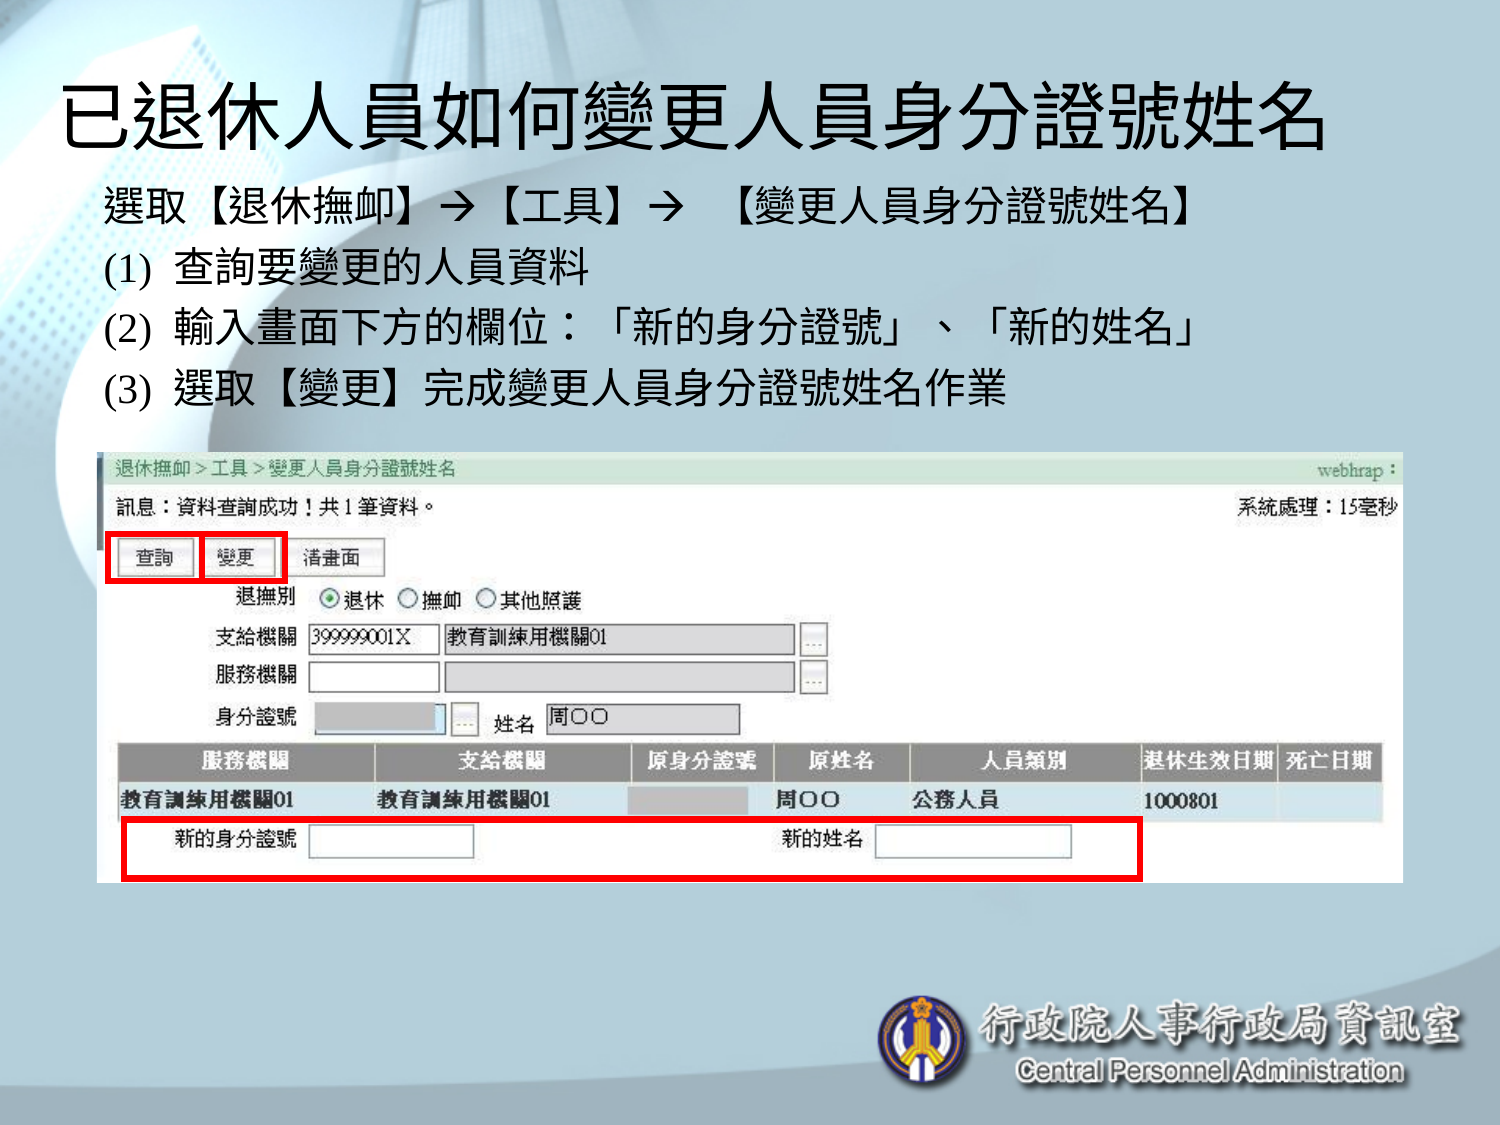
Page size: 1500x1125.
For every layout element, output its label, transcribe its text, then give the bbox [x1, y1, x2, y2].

picture [0, 0, 1500, 1125]
title 已退休人員如何變更人員身分證號姓名 [41, 42, 1447, 173]
list 選取【退休撫卹】【工具】 【變更人員身分證號姓名】 (1) 查詢要變更的人員資料 (2) 輸入畫面下方的欄位：「新的身分證號」、「新的姓名」 (3) 選取【變更】完成變更人員身分證號姓名作業 [88, 172, 1364, 965]
